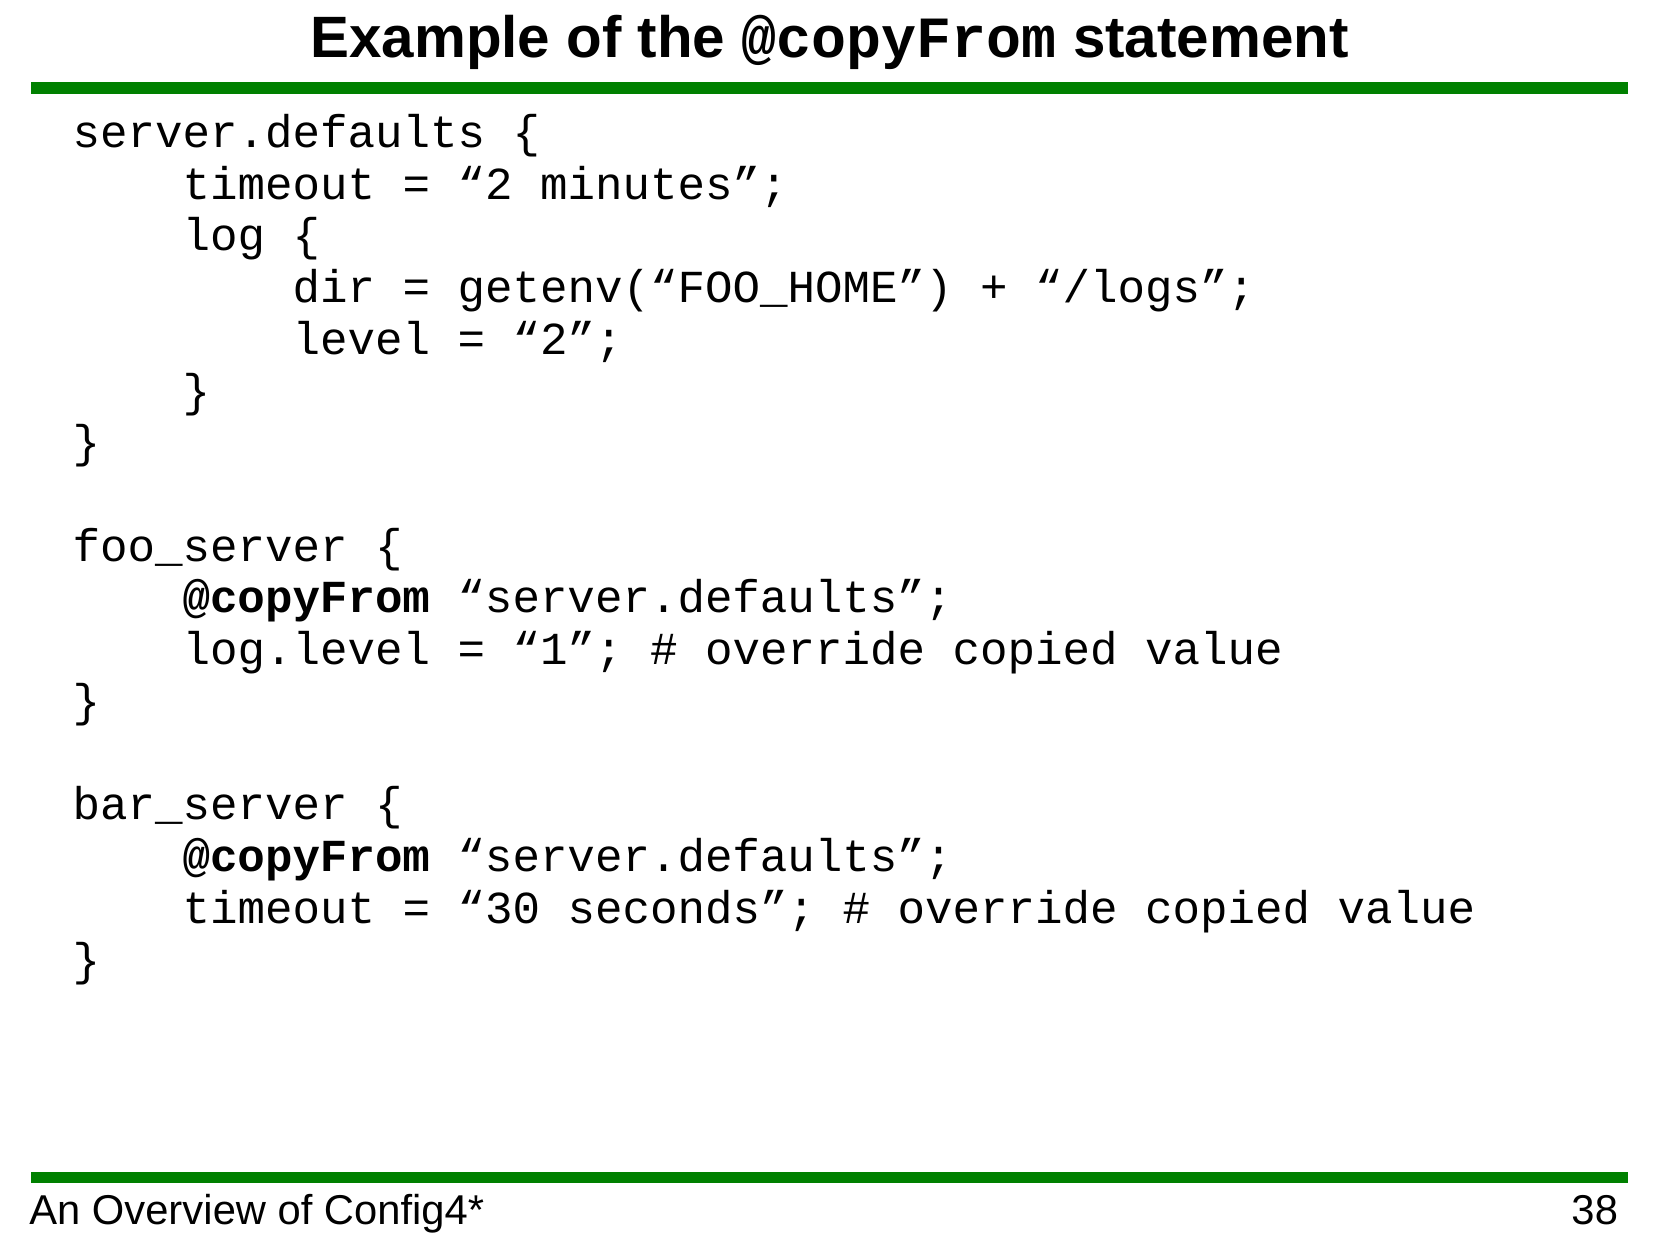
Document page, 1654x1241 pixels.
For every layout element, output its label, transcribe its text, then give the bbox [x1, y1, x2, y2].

title Example of the @copyFrom statement [31, 4, 1629, 75]
list server.defaults { timeout = “2 minutes”; log { dir = getenv(“FOO_HOME”) + “/logs”; level = “2”; } } foo_server { @copyFrom “server.defaults”; log.level = “1”; # override copied value } bar_server { @copyFrom “server.defaults”; timeout = “30 seconds”; # override copied value } [31, 109, 1629, 1146]
